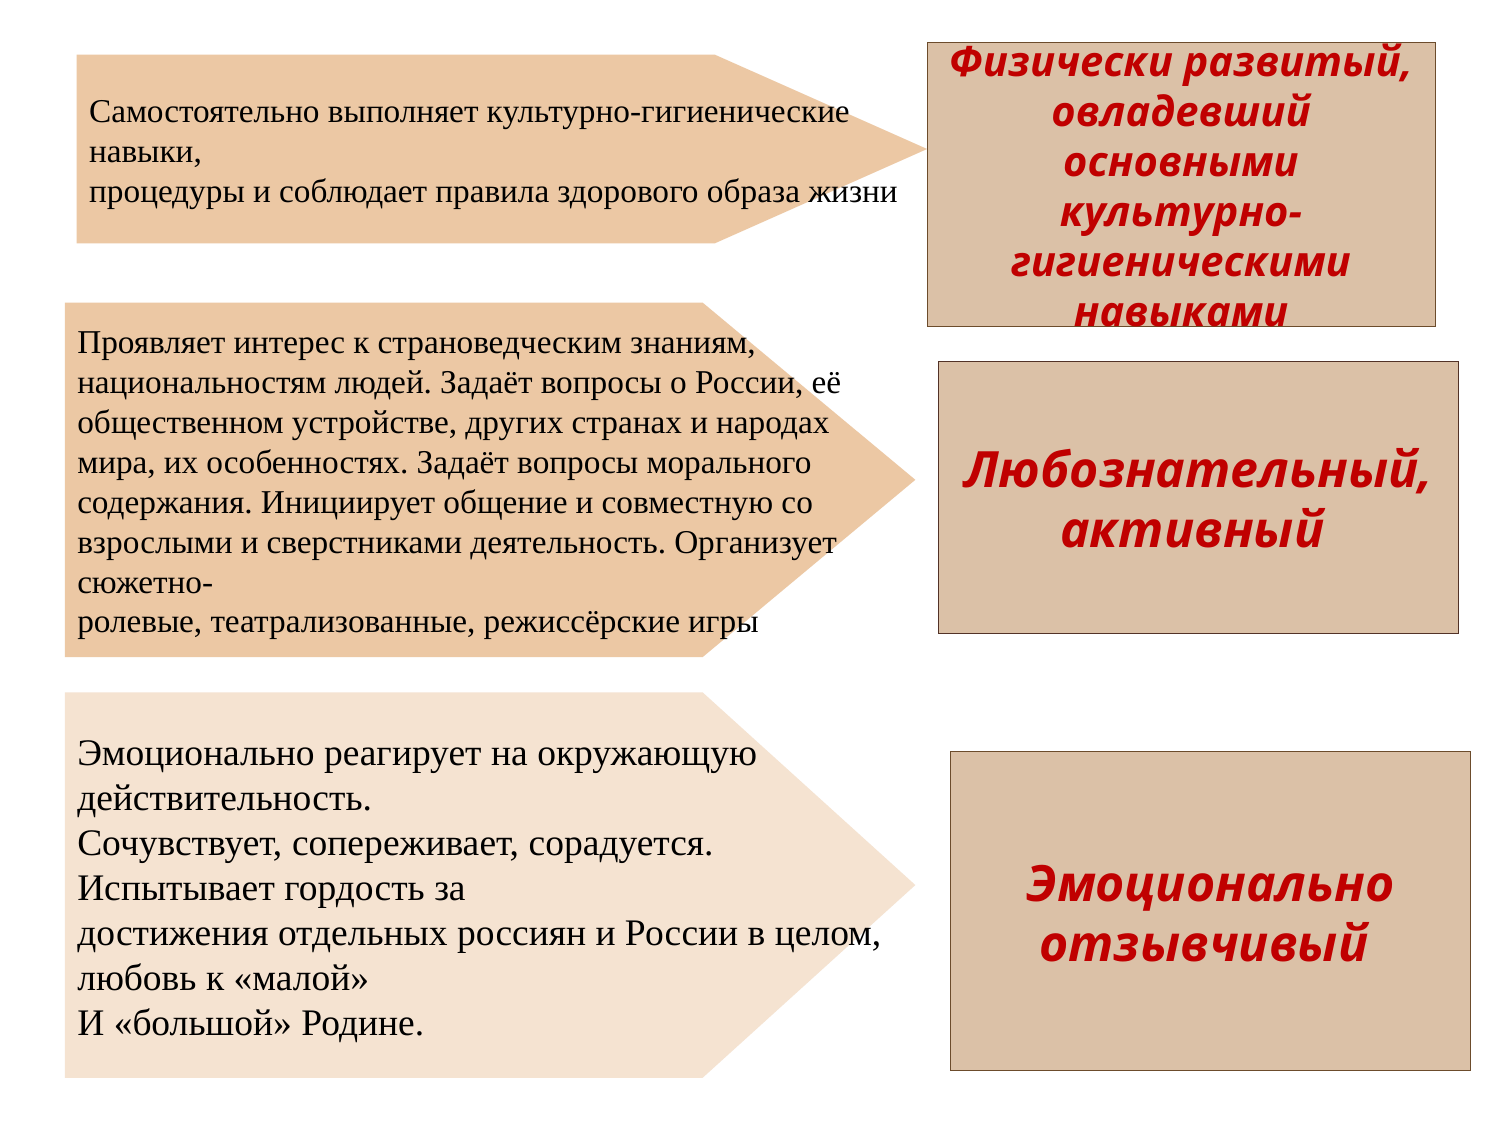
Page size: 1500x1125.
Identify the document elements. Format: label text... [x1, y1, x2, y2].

text_box Любознательный, активный [938, 361, 1459, 634]
text_box Самостоятельно выполняет культурно-гигиенические навыки, процедуры и соблюдает правила здорового образа жизни [76, 54, 928, 244]
text_box Эмоционально реагирует на окружающую действительность. Сочувствует, сопереживает, сорадуется. Испытывает гордость за достижения отдельных россиян и России в целом, любовь к «малой» И «большой» Родине. [64, 692, 916, 1078]
text_box Эмоционально отзывчивый [950, 751, 1471, 1071]
text_box Проявляет интерес к страноведческим знаниям, национальностям людей. Задаёт вопросы о России, её общественном устройстве, других странах и народах мира, их особенностях. Задаёт вопросы морального содержания. Инициирует общение и совместную со взрослыми и сверстниками деятельность. Организует сюжетно- ролевые, театрализованные, режиссёрские игры [64, 302, 916, 658]
text_box Физически развитый, овладевший основными культурно-гигиеническими навыками [927, 42, 1436, 327]
